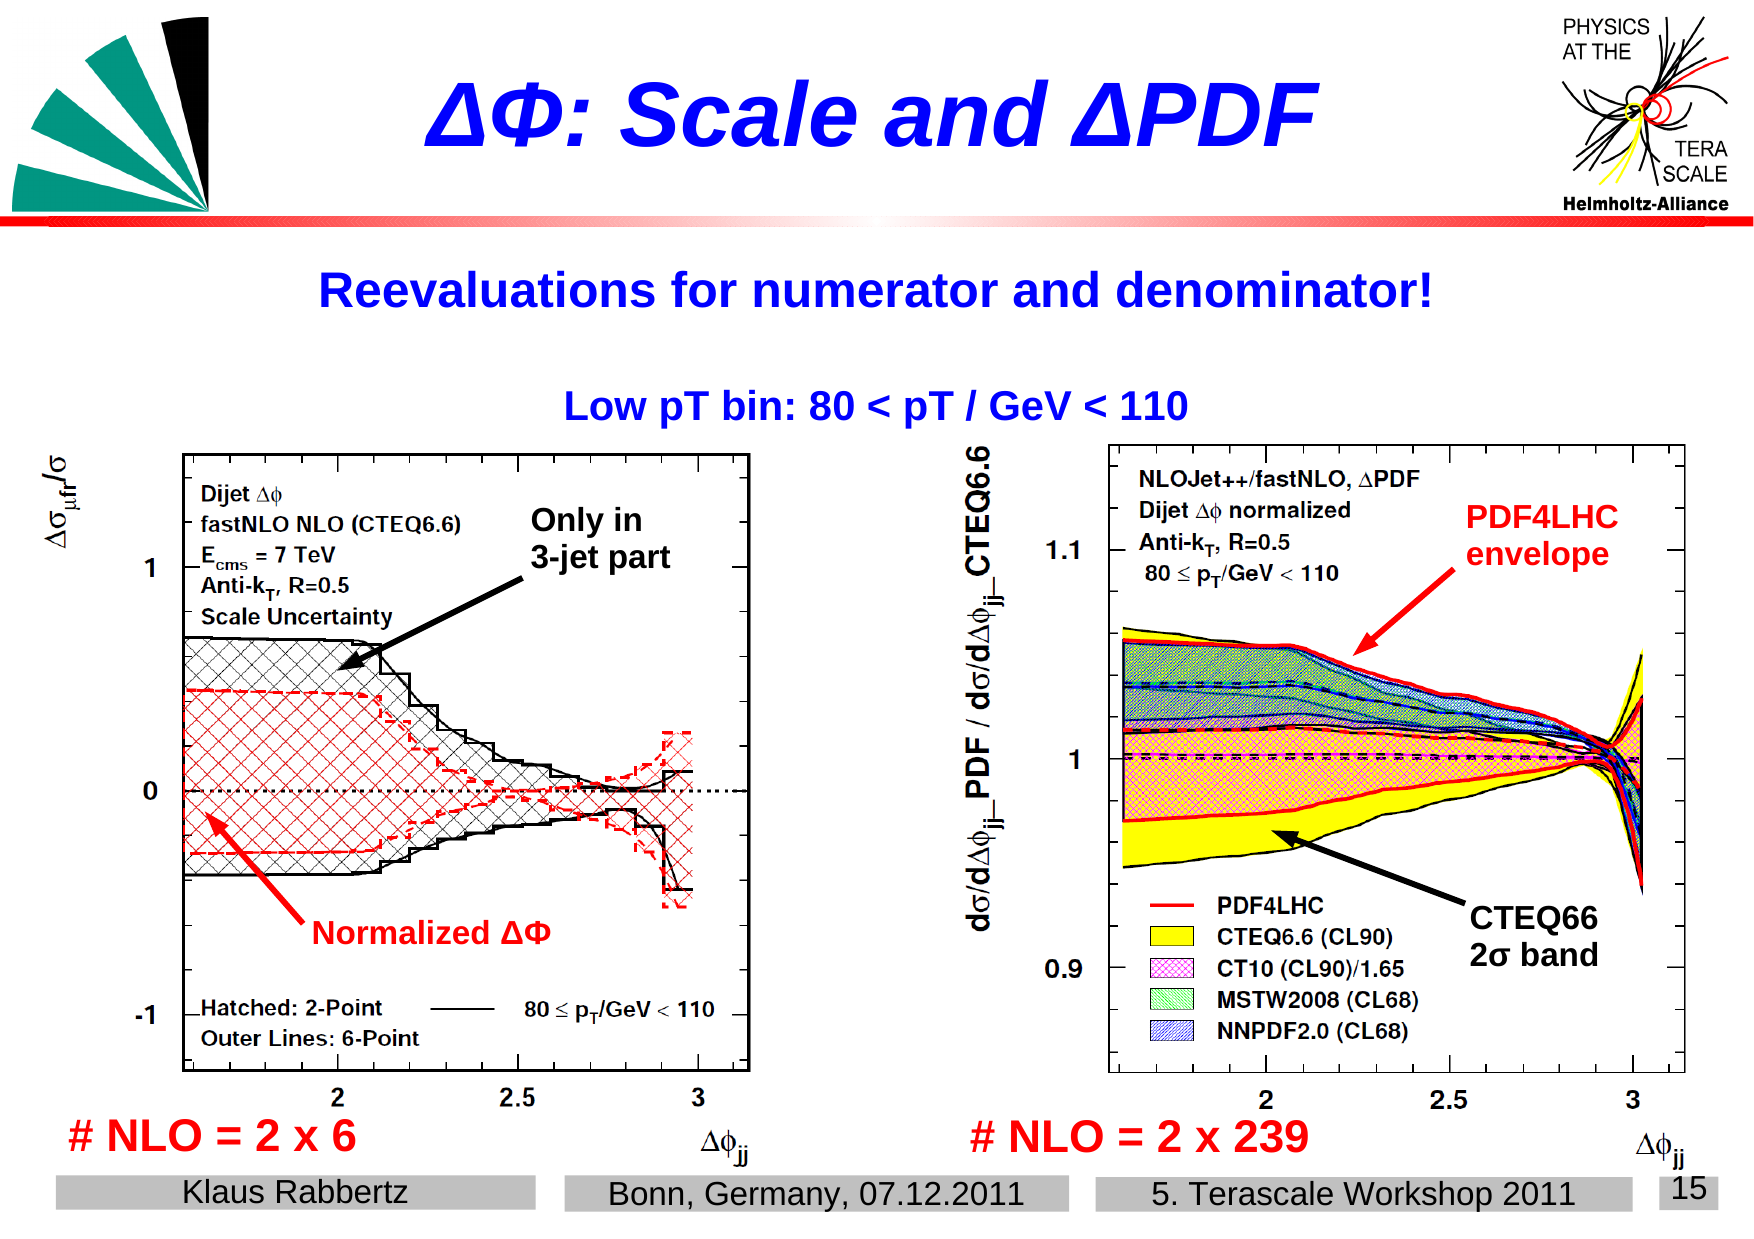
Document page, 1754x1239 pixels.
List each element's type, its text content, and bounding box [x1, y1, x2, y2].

text_box Reevaluations for numerator and denominator! [306, 256, 1448, 326]
text_box Only in 3-jet part [518, 495, 683, 585]
title ΔΦ: Scale and ΔPDF [220, 22, 1525, 207]
text_box # NLO = 2 x 239 [958, 1105, 1323, 1170]
picture [12, 17, 209, 214]
picture [1546, 9, 1744, 223]
text_box PDF4LHC envelope [1454, 492, 1632, 582]
text_box CTEQ66 2σ band [1457, 893, 1612, 982]
text_box # NLO = 2 x 6 [56, 1103, 369, 1169]
text_box Low pT bin: 80 < pT / GeV < 110 [551, 377, 1203, 437]
picture [37, 446, 761, 1168]
picture [960, 439, 1705, 1171]
text_box Normalized ΔΦ [299, 908, 563, 960]
